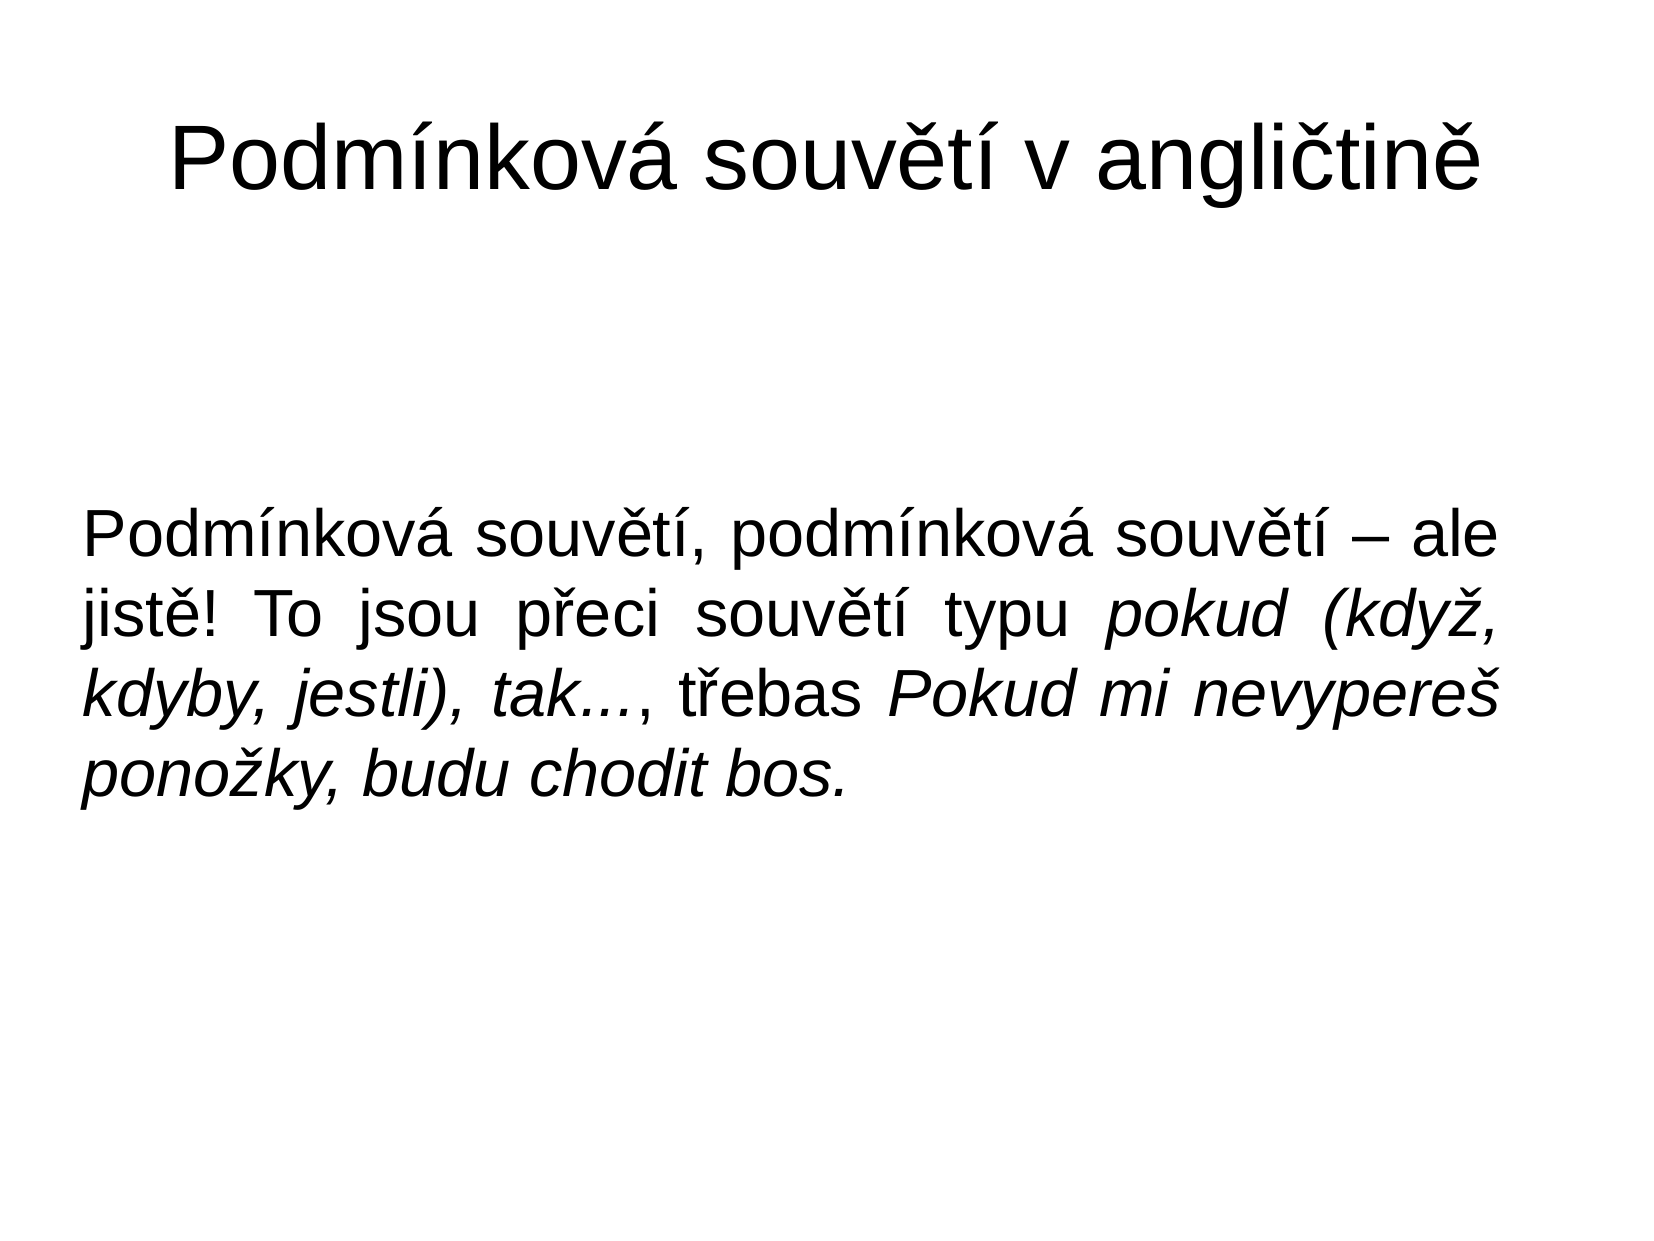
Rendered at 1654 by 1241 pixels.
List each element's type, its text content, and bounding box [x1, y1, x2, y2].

text_box Podmínková souvětí, podmínková souvětí – ale jistě! To jsou přeci souvětí typu pokud (když, kdyby, jestli), tak..., třebas Pokud mi nevypereš ponožky, budu chodit bos. [83, 290, 1571, 1009]
text_box Podmínková souvětí v angličtině [83, 49, 1571, 256]
